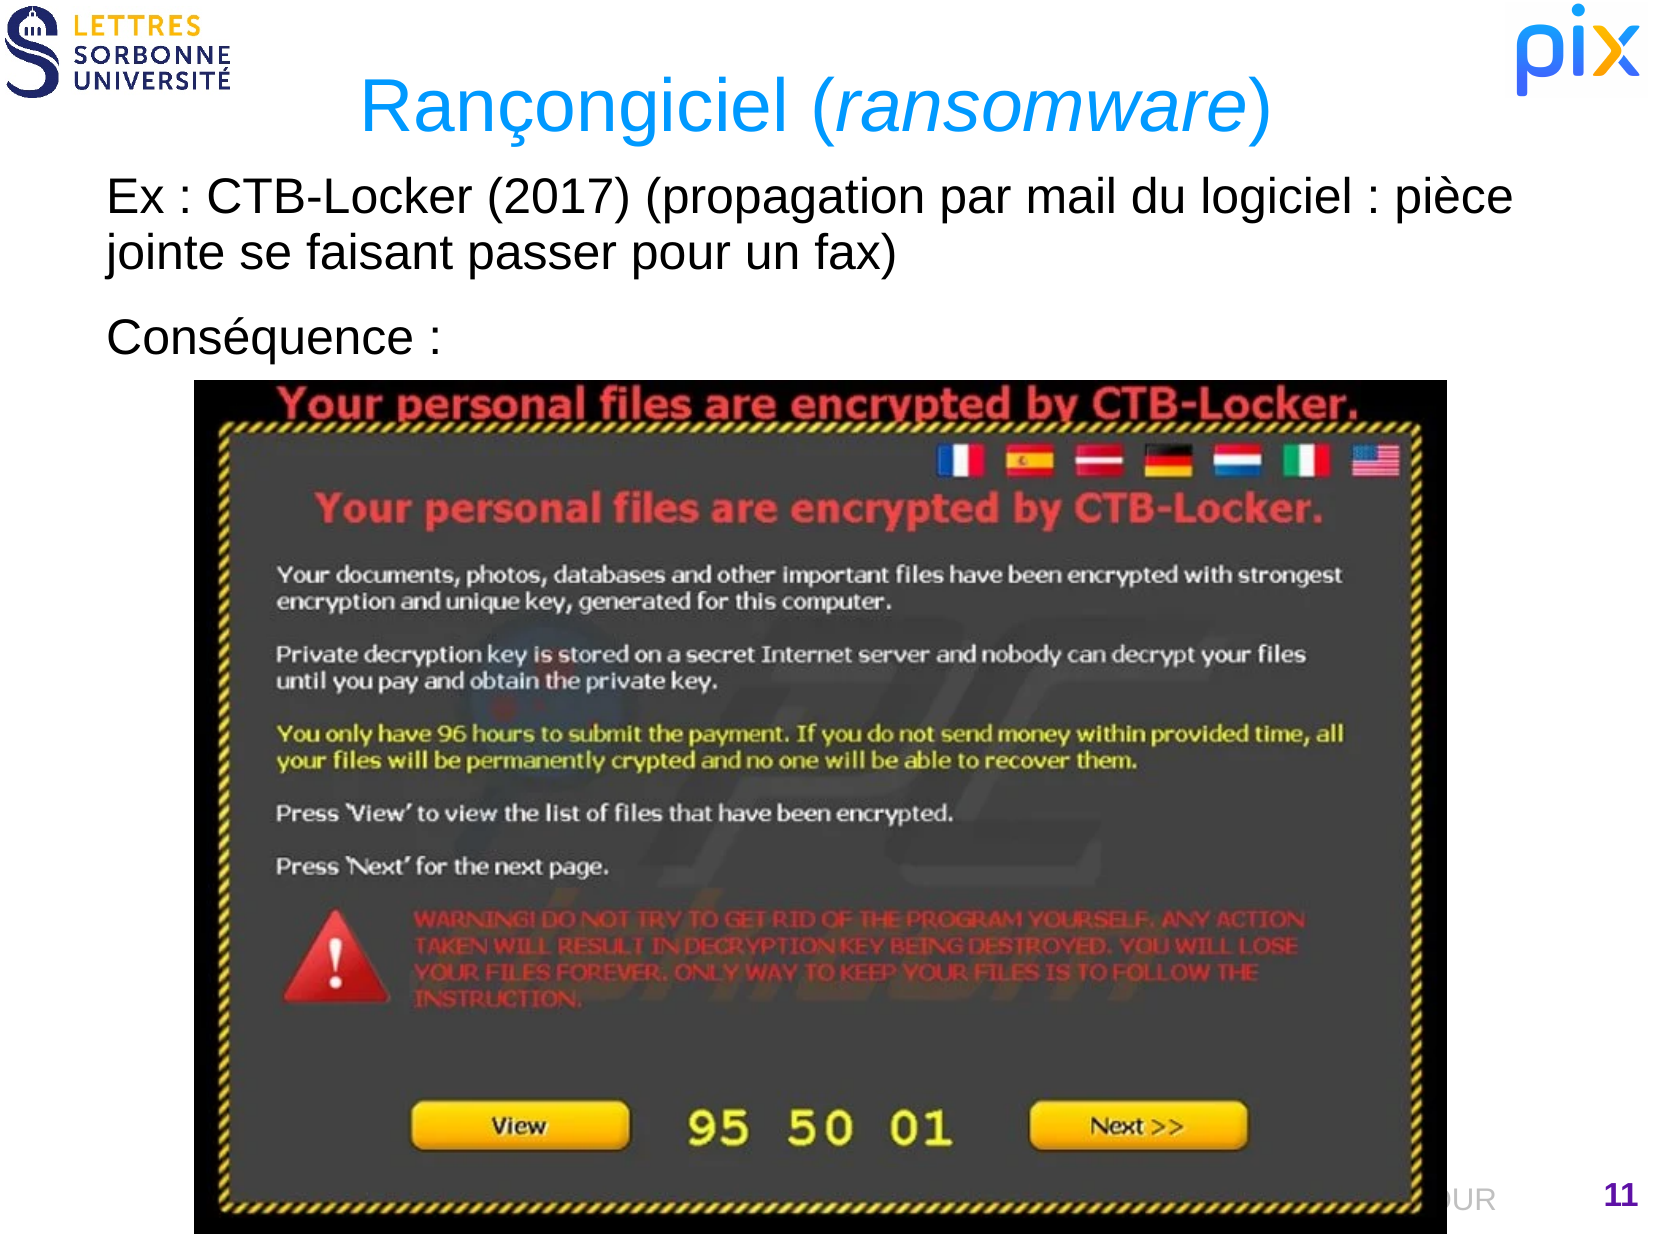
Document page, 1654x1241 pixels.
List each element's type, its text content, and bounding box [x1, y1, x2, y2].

title Rançongiciel (ransomware) [82, 2, 1571, 210]
picture [1571, 2, 1648, 98]
picture [194, 380, 1447, 1234]
list Ex : CTB-Locker (2017) (propagation par mail du logiciel : pièce jointe se faisant passer pour un fax) Conséquence : [35, 168, 1524, 888]
picture [5, 6, 82, 98]
